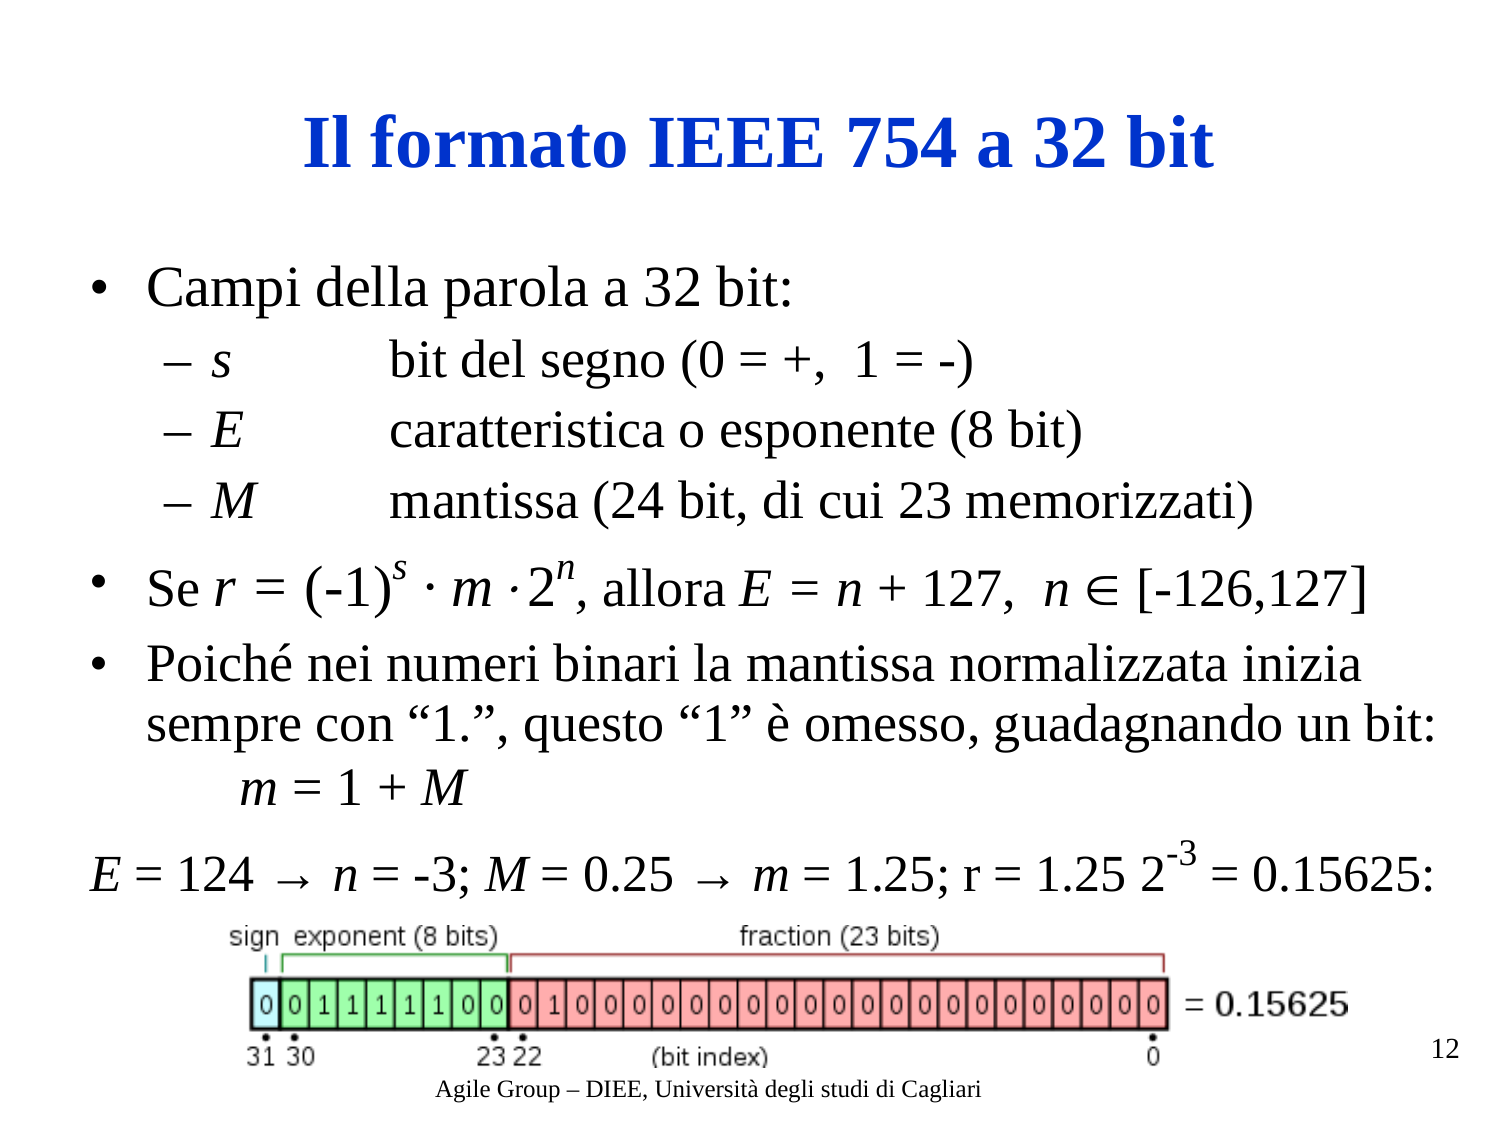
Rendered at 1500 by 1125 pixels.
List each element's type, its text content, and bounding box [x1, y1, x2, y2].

title Il formato IEEE 754 a 32 bit [120, 61, 1396, 224]
list Campi della parola a 32 bit: s bit del segno (0 = +, 1 = -) E caratteristica o esponente (8 bit) M mantissa (24 bit, di cui 23 memorizzati) Se r = (-1)s · m2n, allora E = n + 127, n Î [-126,127] Poiché nei numeri binari la mantissa normalizzata inizia sempre con “1.”, questo “1” è omesso, guadagnando un bit: m = 1 + M E = 124 → n = -3; M = 0.25 → m = 1.25; r = 1.25 2-3 = 0.15625: [75, 246, 1463, 940]
picture [225, 925, 1348, 1069]
